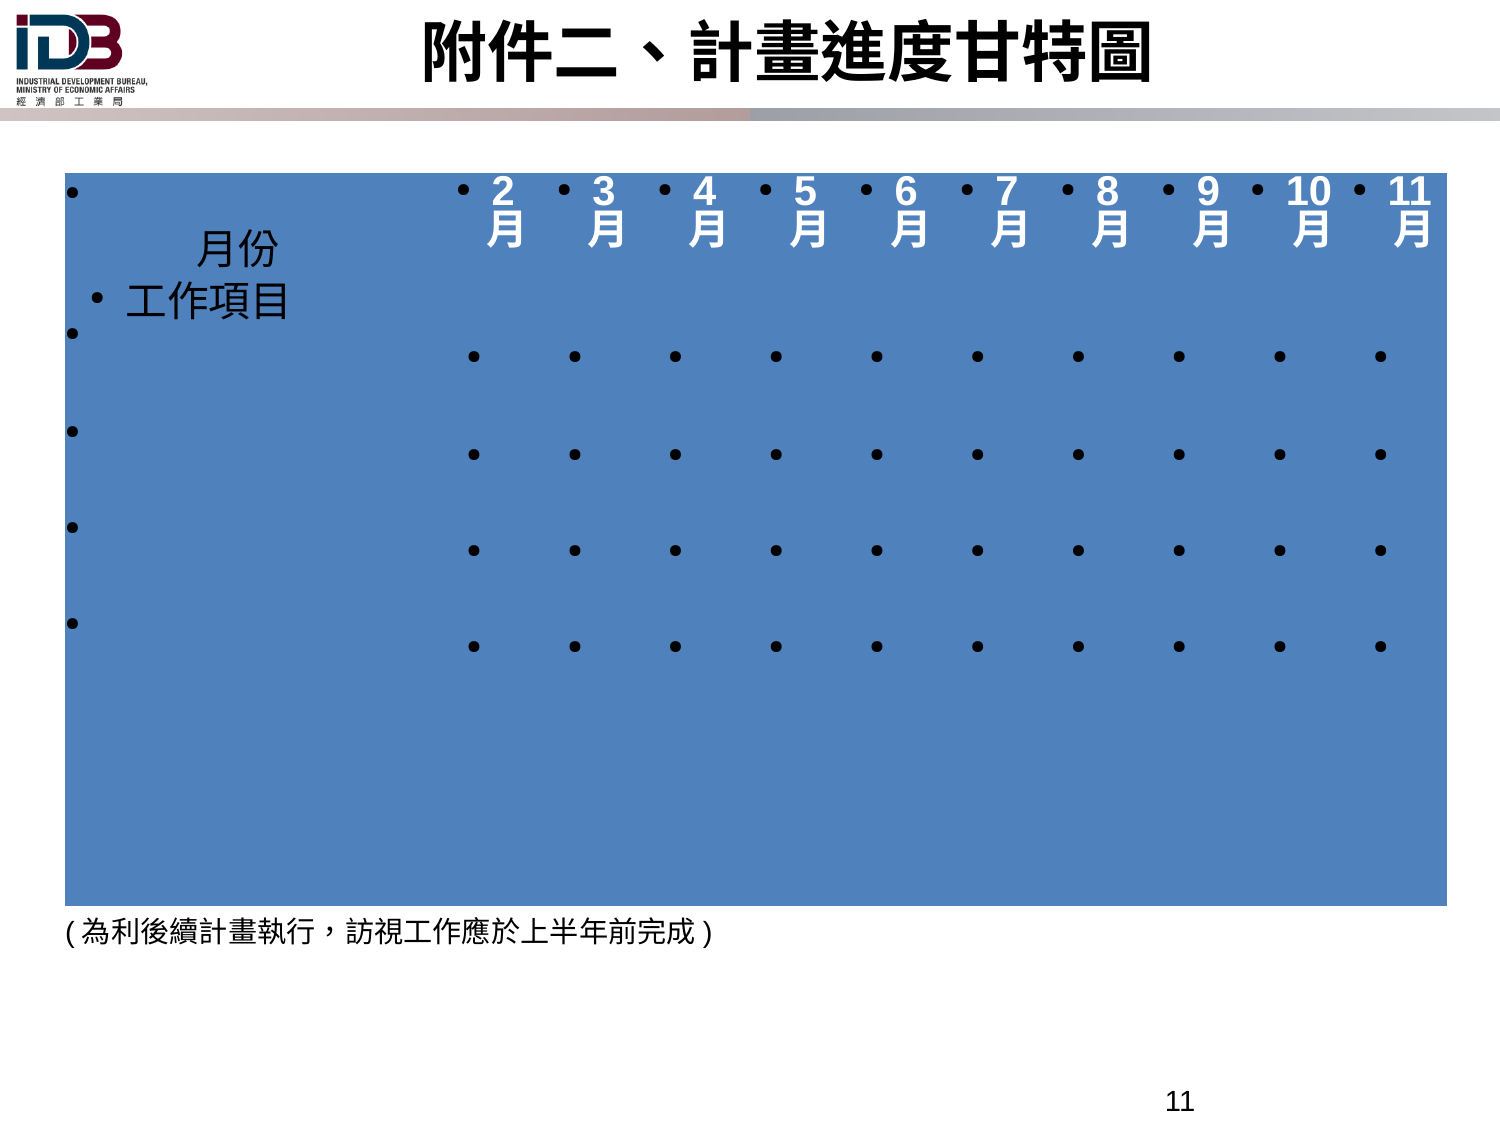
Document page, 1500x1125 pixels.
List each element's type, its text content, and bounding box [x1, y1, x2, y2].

table_cell [1346, 523, 1447, 619]
table_cell [1346, 811, 1447, 906]
table_cell [1346, 329, 1447, 427]
table_cell [440, 715, 540, 811]
table_cell [540, 427, 641, 523]
table_cell [65, 811, 440, 906]
table_header 10月 [1246, 173, 1346, 329]
table_cell [1145, 811, 1246, 906]
table_header 8月 [1044, 173, 1145, 329]
table_cell [1246, 329, 1346, 427]
table_cell [843, 811, 943, 906]
table_cell [641, 329, 742, 427]
table_cell [1145, 329, 1246, 427]
table_cell [641, 715, 742, 811]
table_cell [1145, 619, 1246, 715]
table_cell [1346, 715, 1447, 811]
table_cell [943, 329, 1044, 427]
table_cell [440, 329, 540, 427]
table_cell [1246, 427, 1346, 523]
table_cell [943, 619, 1044, 715]
table_header 6月 [843, 173, 943, 329]
table_cell [440, 619, 540, 715]
table_header 5月 [742, 173, 843, 329]
table_header 11月 [1346, 173, 1447, 329]
table_header 3月 [540, 173, 641, 329]
table_cell [1145, 523, 1246, 619]
table_cell [1044, 811, 1145, 906]
table_cell [843, 329, 943, 427]
table_cell [742, 427, 843, 523]
table_cell [1346, 619, 1447, 715]
table_cell [1044, 427, 1145, 523]
table_cell [1044, 715, 1145, 811]
table_cell [641, 619, 742, 715]
table_cell [943, 427, 1044, 523]
table_cell [641, 427, 742, 523]
table_header 月份 工作項目 [65, 173, 440, 329]
table_header 9月 [1145, 173, 1246, 329]
table_cell [843, 523, 943, 619]
table_cell [641, 811, 742, 906]
table_cell [65, 619, 440, 715]
table_header 4月 [641, 173, 742, 329]
table_cell [1145, 427, 1246, 523]
table_cell [65, 715, 440, 811]
table_cell [1246, 523, 1346, 619]
table_cell [540, 715, 641, 811]
table_cell [65, 427, 440, 523]
table_cell [943, 523, 1044, 619]
table_cell [843, 619, 943, 715]
table_cell [641, 523, 742, 619]
table_cell [1346, 427, 1447, 523]
table_cell [540, 329, 641, 427]
table_cell [742, 715, 843, 811]
table_cell [742, 811, 843, 906]
table_cell [742, 619, 843, 715]
table_cell [540, 619, 641, 715]
table_cell [1044, 619, 1145, 715]
table_header 7月 [943, 173, 1044, 329]
table_cell [1246, 619, 1346, 715]
table_cell [65, 329, 440, 427]
table_cell [65, 523, 440, 619]
table_cell [943, 811, 1044, 906]
table_cell [843, 427, 943, 523]
text_box (為利後續計畫執行，訪視工作應於上半年前完成) [50, 906, 802, 957]
table_cell [1044, 523, 1145, 619]
table_cell [742, 329, 843, 427]
table_cell [943, 715, 1044, 811]
table_cell [440, 427, 540, 523]
table_cell [1145, 715, 1246, 811]
table_cell [843, 715, 943, 811]
table_cell [1246, 811, 1346, 906]
table_cell [440, 811, 540, 906]
text_box 附件二、計畫進度甘特圖 [0, 19, 1500, 97]
table_cell [1246, 715, 1346, 811]
table_cell [540, 523, 641, 619]
table_cell [540, 811, 641, 906]
table_cell [1044, 329, 1145, 427]
table_cell [742, 523, 843, 619]
table_header 2月 [440, 173, 540, 329]
table_cell [440, 523, 540, 619]
